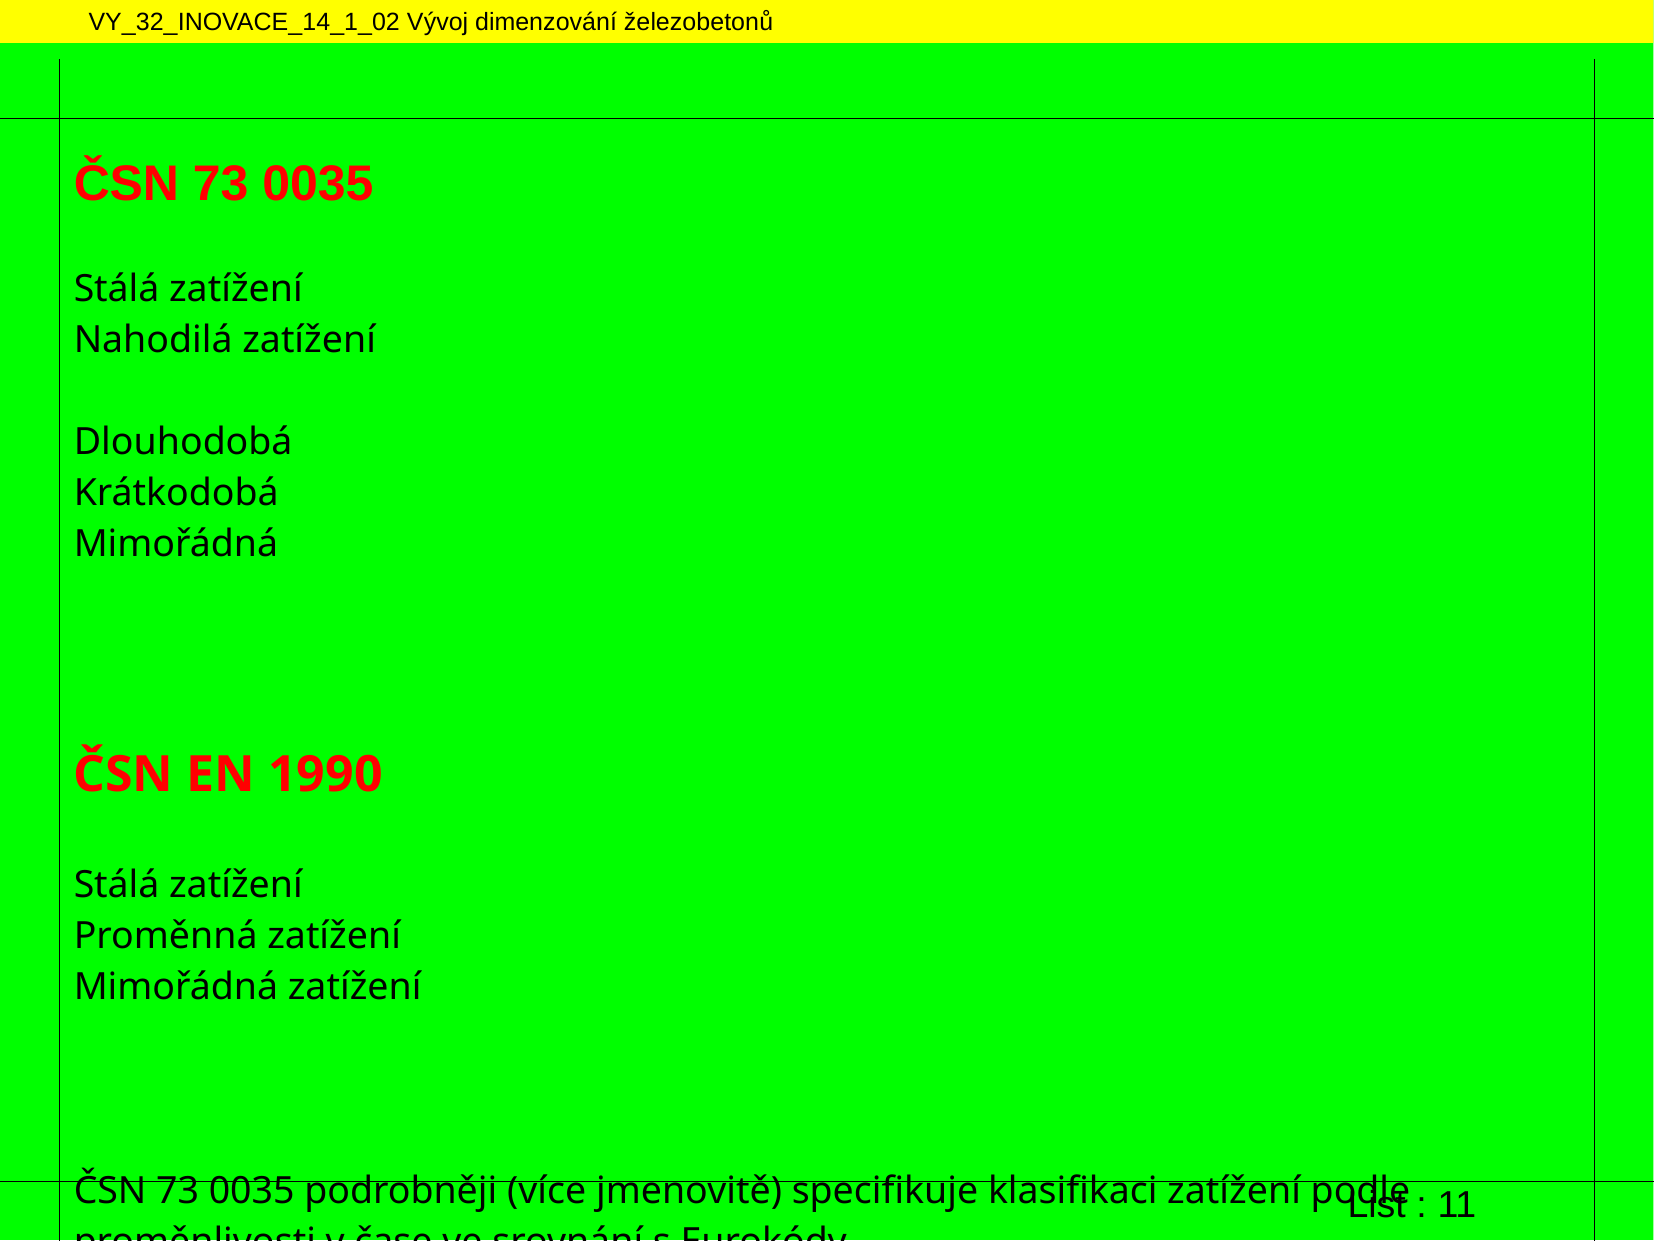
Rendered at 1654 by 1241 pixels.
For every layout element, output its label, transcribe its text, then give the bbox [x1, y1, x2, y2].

text_box VY_32_INOVACE_14_1_02 Vývoj dimenzování železobetonů [0, 0, 1654, 43]
text_box ČSN 73 0035 Stálá zatížení Nahodilá zatížení Dlouhodobá Krátkodobá Mimořádná ČSN EN 1990 Stálá zatížení Proměnná zatížení Mimořádná zatížení ČSN 73 0035 podrobněji (více jmenovitě) specifikuje klasifikaci zatížení podle proměnlivosti v čase ve srovnání s Eurokódy [59, 147, 1595, 1234]
text_box List : <číslo> [1357, 1176, 1599, 1241]
